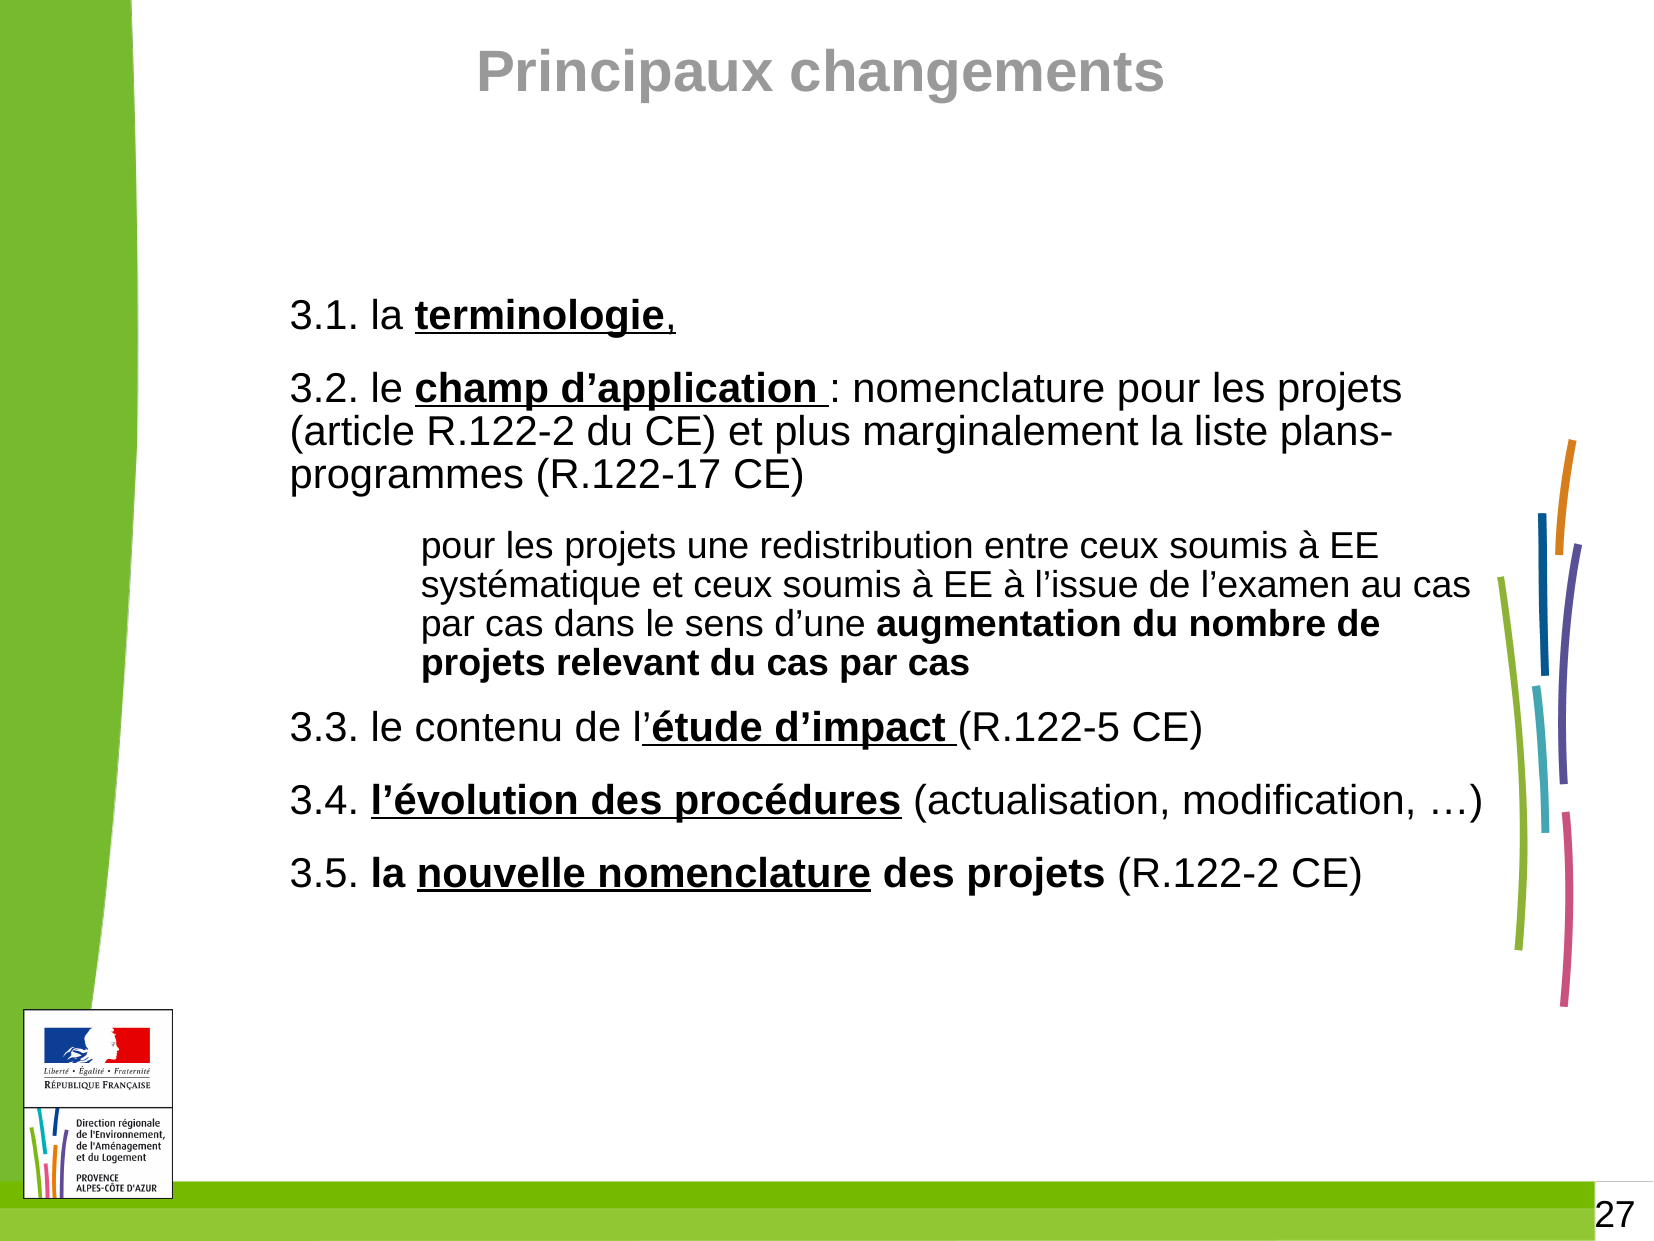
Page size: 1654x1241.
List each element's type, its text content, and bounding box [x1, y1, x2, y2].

title Principaux changements [77, 0, 1565, 148]
picture [0, 0, 1654, 1241]
list 3.1. la terminologie, 3.2. le champ d’application : nomenclature pour les projets (article R.122-2 du CE) et plus marginalement la liste plans-programmes (R.122-17 CE) pour les projets une redistribution entre ceux soumis à EE systématique et ceux soumis à EE à l’issue de l’examen au cas par cas dans le sens d’une augmentation du nombre de projets relevant du cas par cas 3.3. le contenu de l’étude d’impact (R.122-5 CE) 3.4. l’évolution des procédures (actualisation, modification, …) 3.5. la nouvelle nomenclature des projets (R.122-2 CE) [177, 295, 1507, 1158]
